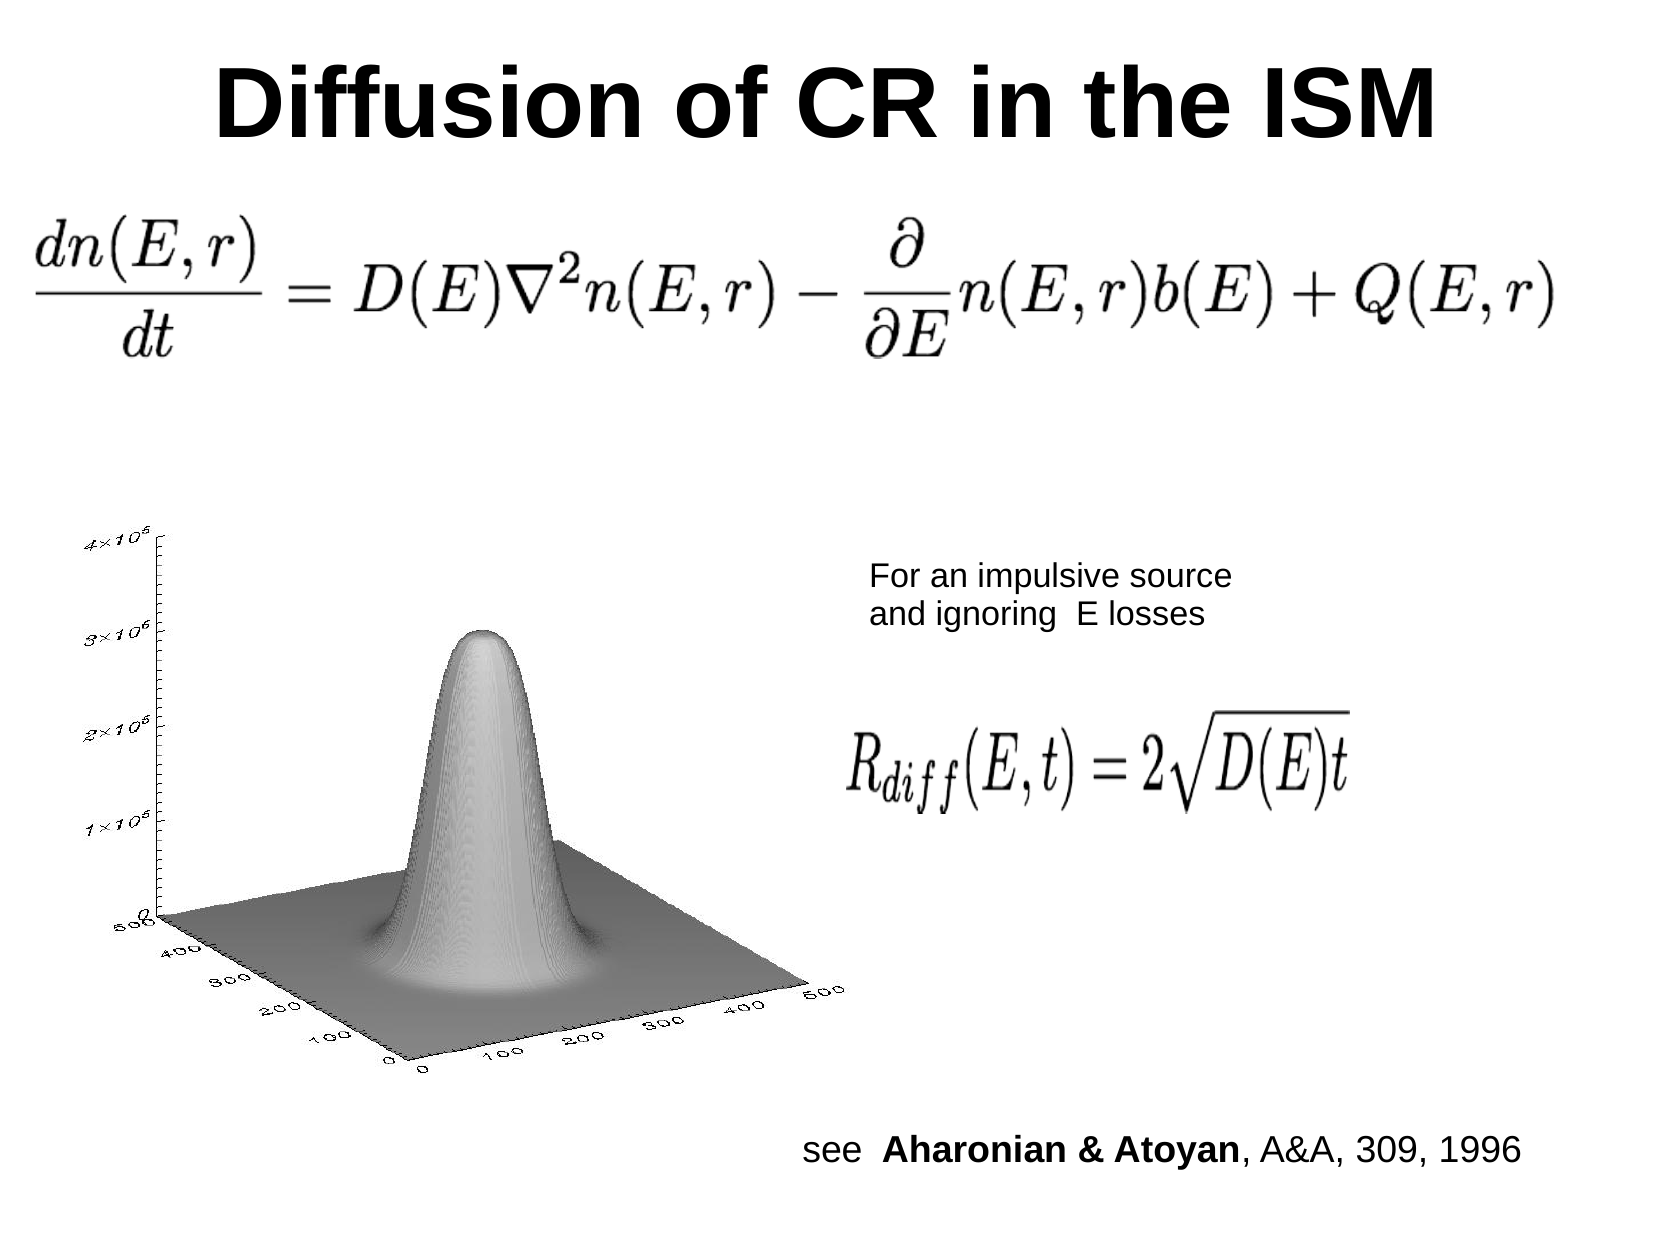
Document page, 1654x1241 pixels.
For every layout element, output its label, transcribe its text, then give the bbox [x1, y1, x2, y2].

title Diffusion of CR in the ISM [0, 27, 1654, 179]
picture [0, 438, 1350, 1116]
text_box see Aharonian & Atoyan, A&A, 309, 1996 [787, 1078, 1654, 1189]
picture [34, 214, 1556, 359]
text_box For an impulsive source and ignoring E losses [854, 548, 1292, 649]
